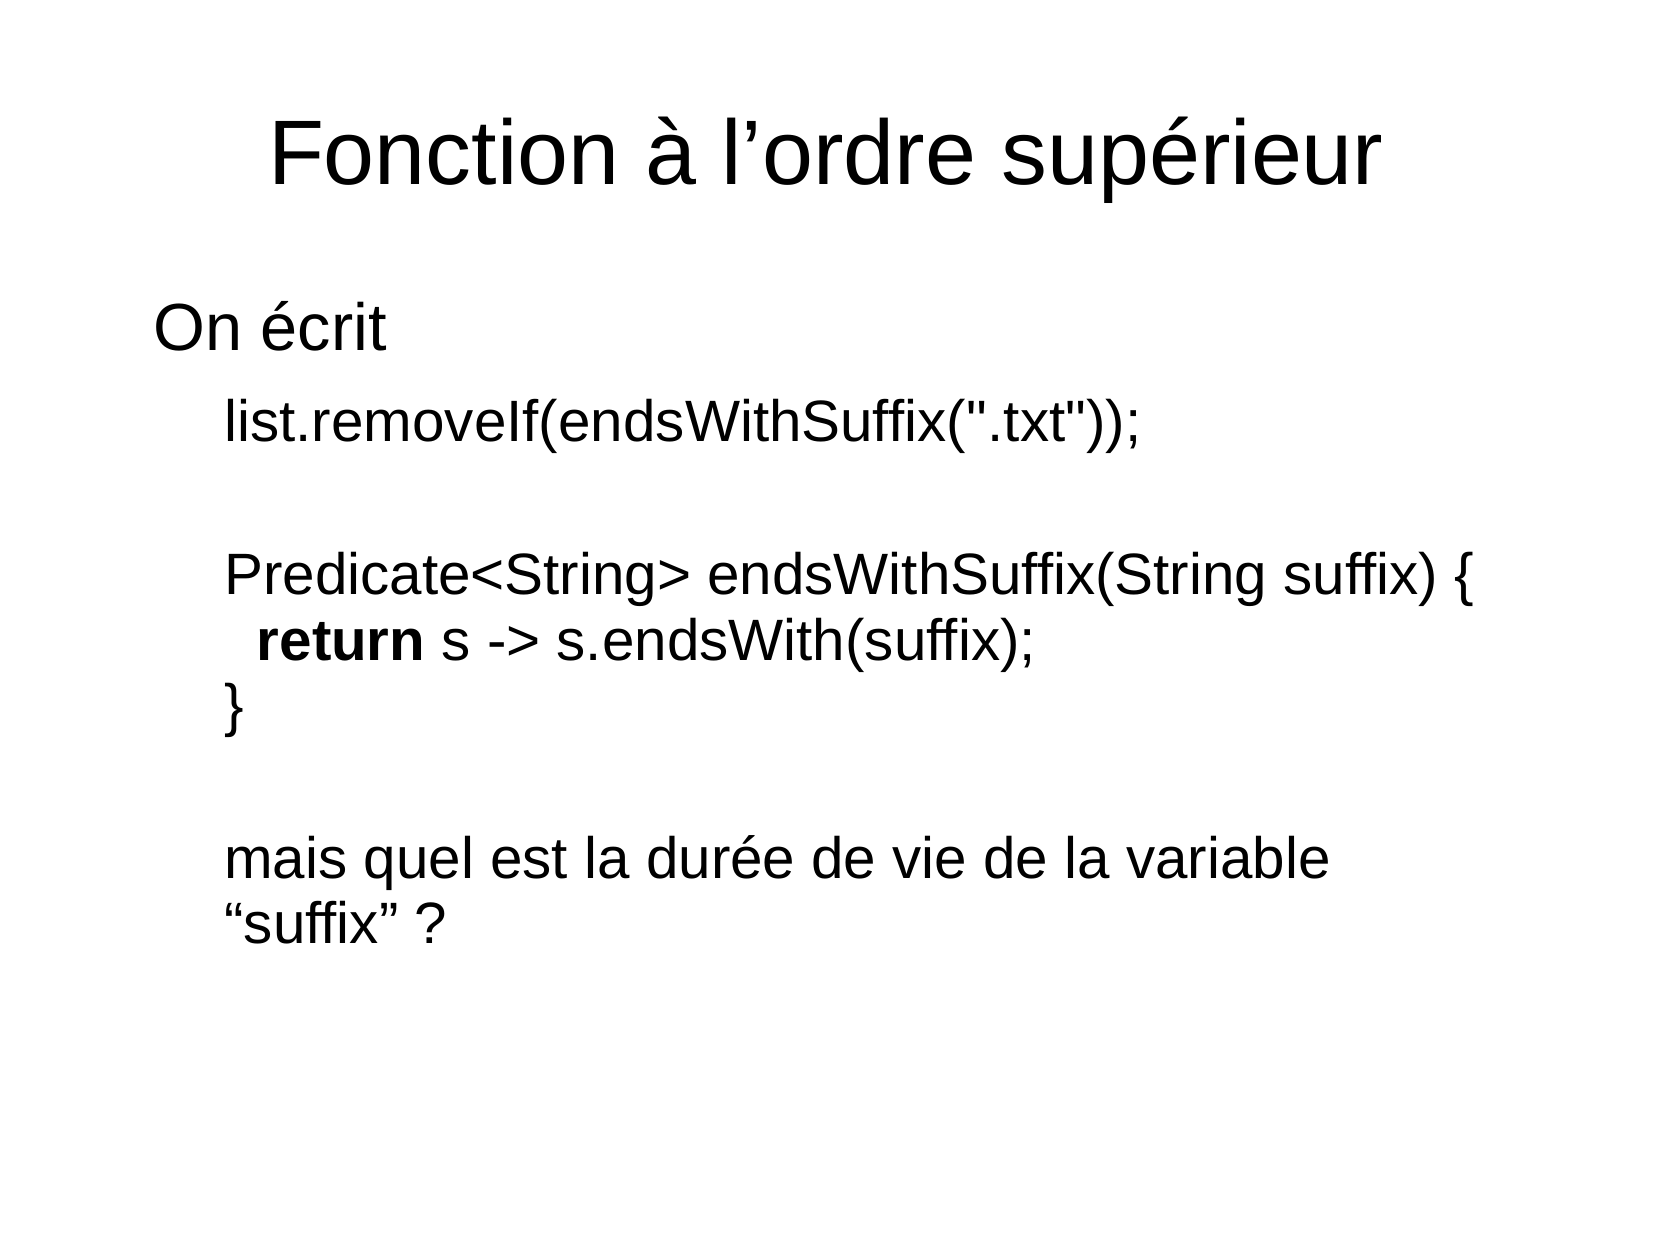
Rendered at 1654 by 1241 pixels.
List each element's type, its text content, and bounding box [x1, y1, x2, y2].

title Fonction à l’ordre supérieur [82, 49, 1571, 257]
list On écrit list.removeIf(endsWithSuffix(".txt")); Predicate<String> endsWithSuffix(String suffix) { return s -> s.endsWith(suffix); } mais quel est la durée de vie de la variable “suffix” ? [82, 290, 1571, 1010]
